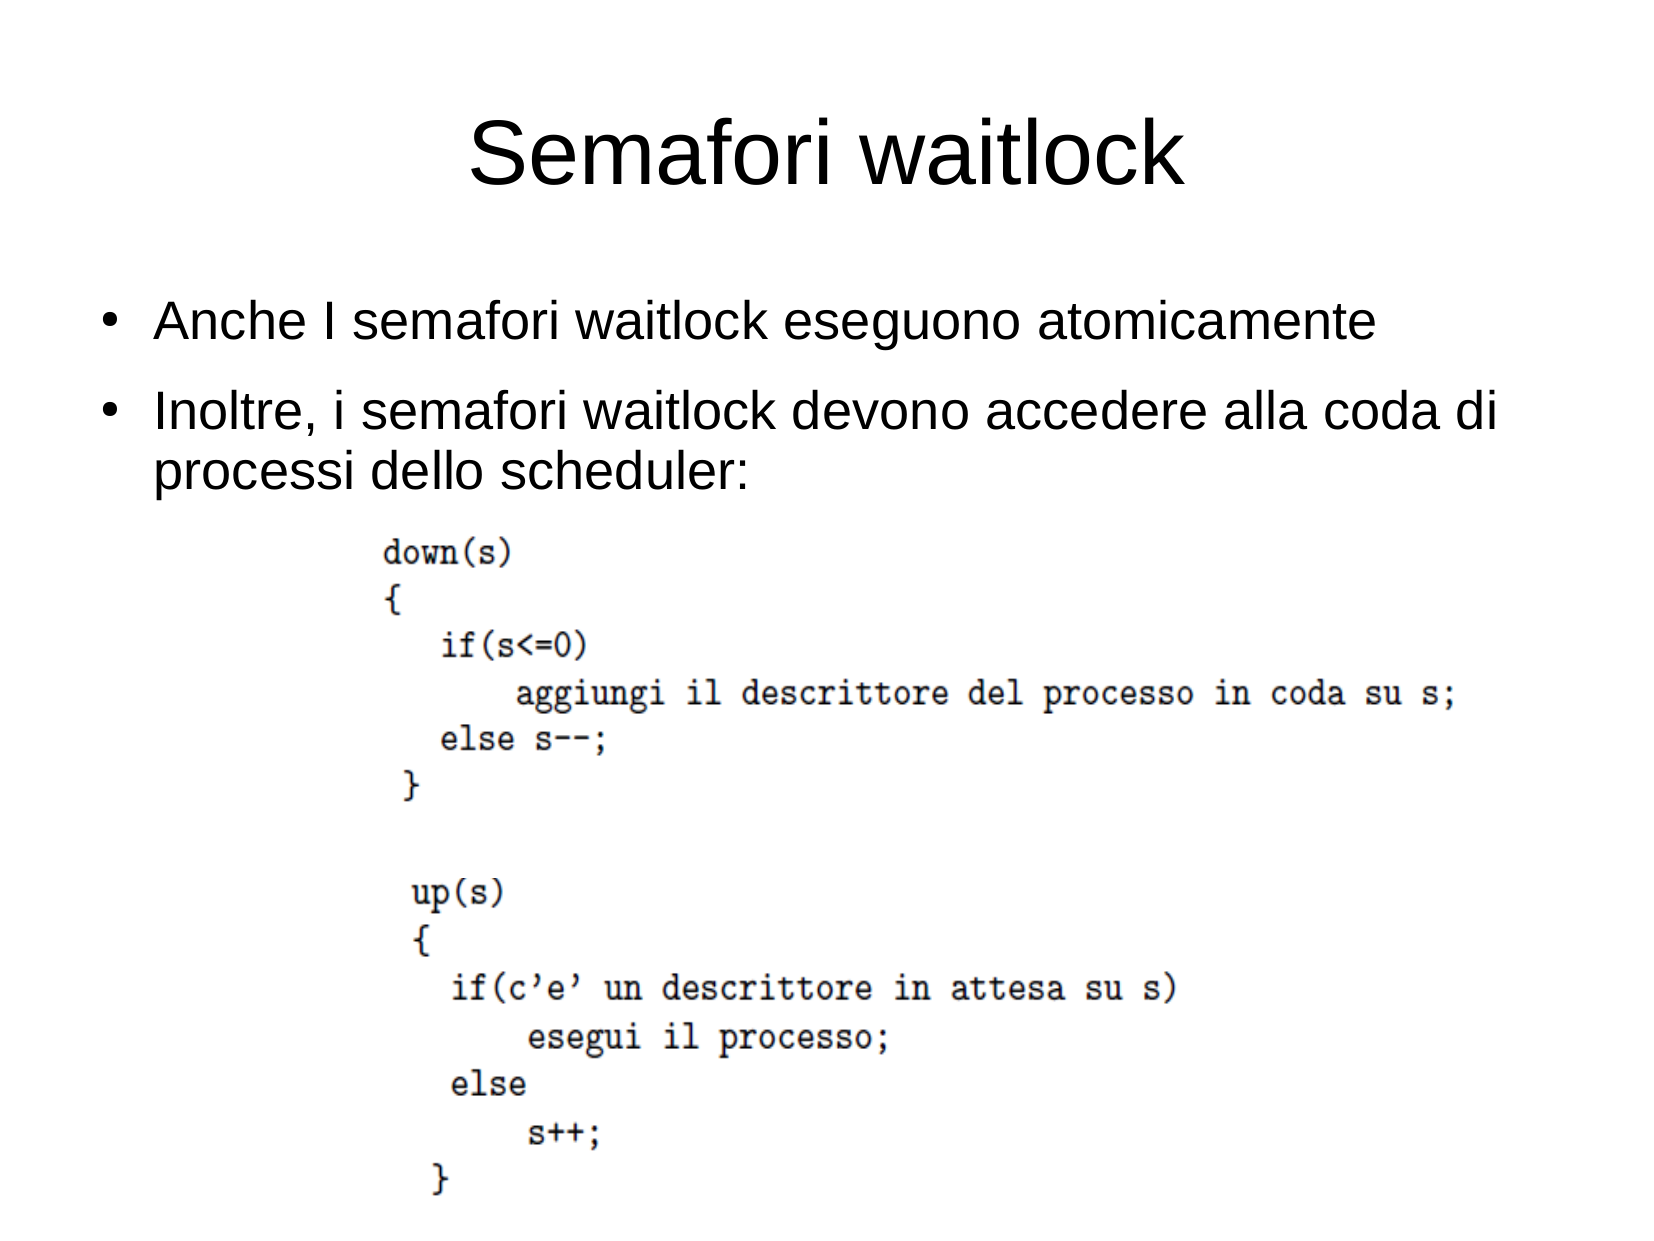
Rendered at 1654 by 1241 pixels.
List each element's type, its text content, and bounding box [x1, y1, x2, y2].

picture [374, 878, 1229, 1220]
picture [330, 526, 1485, 838]
title Semafori waitlock [82, 49, 1571, 257]
list Anche I semafori waitlock eseguono atomicamente Inoltre, i semafori waitlock devono accedere alla coda di processi dello scheduler: [82, 290, 1571, 1010]
